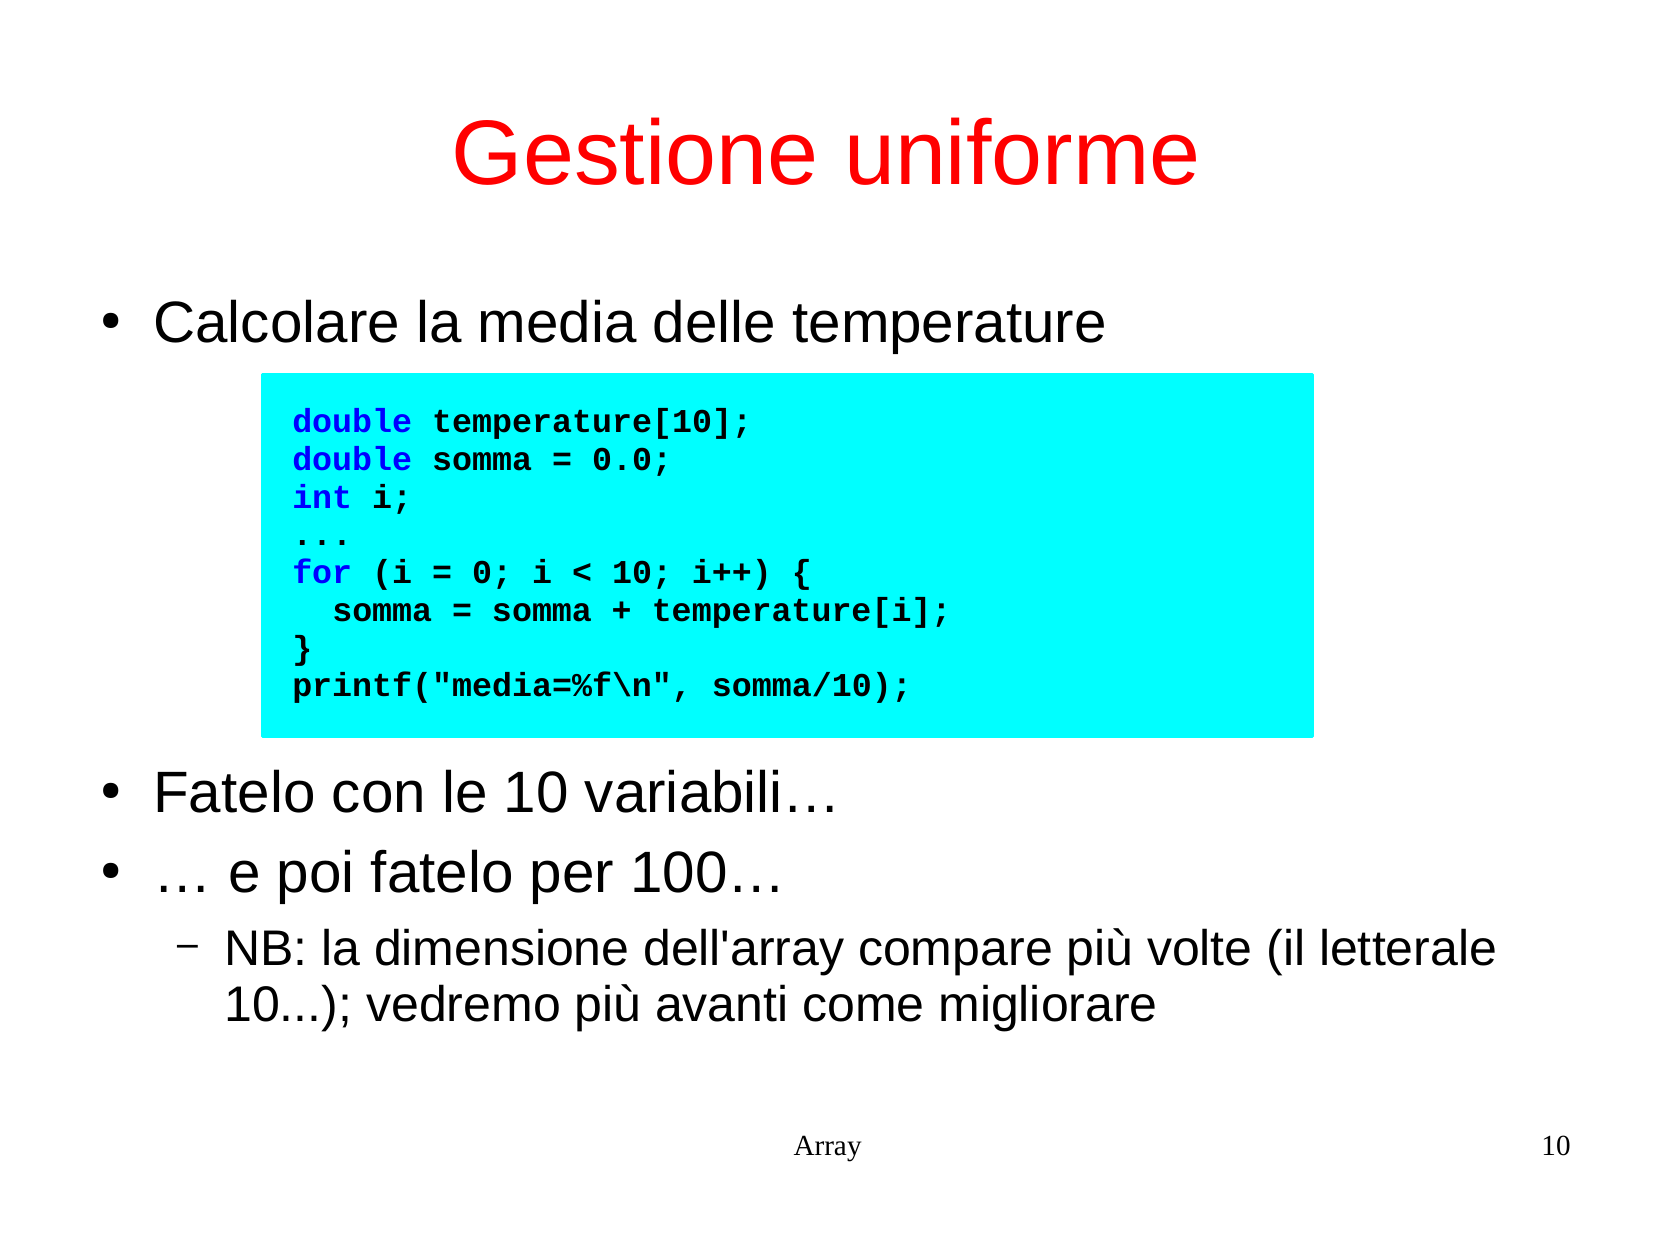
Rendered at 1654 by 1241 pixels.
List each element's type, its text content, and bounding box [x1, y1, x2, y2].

list Calcolare la media delle temperature Fatelo con le 10 variabili… … e poi fatelo per 100… NB: la dimensione dell'array compare più volte (il letterale 10...); vedremo più avanti come migliorare [82, 290, 1571, 1035]
title Gestione uniforme [82, 49, 1571, 257]
text_box double temperature[10]; double somma = 0.0; int i; ... for (i = 0; i < 10; i++) { somma = somma + temperature[i]; } printf("media=%f\n", somma/10); [262, 374, 1313, 737]
